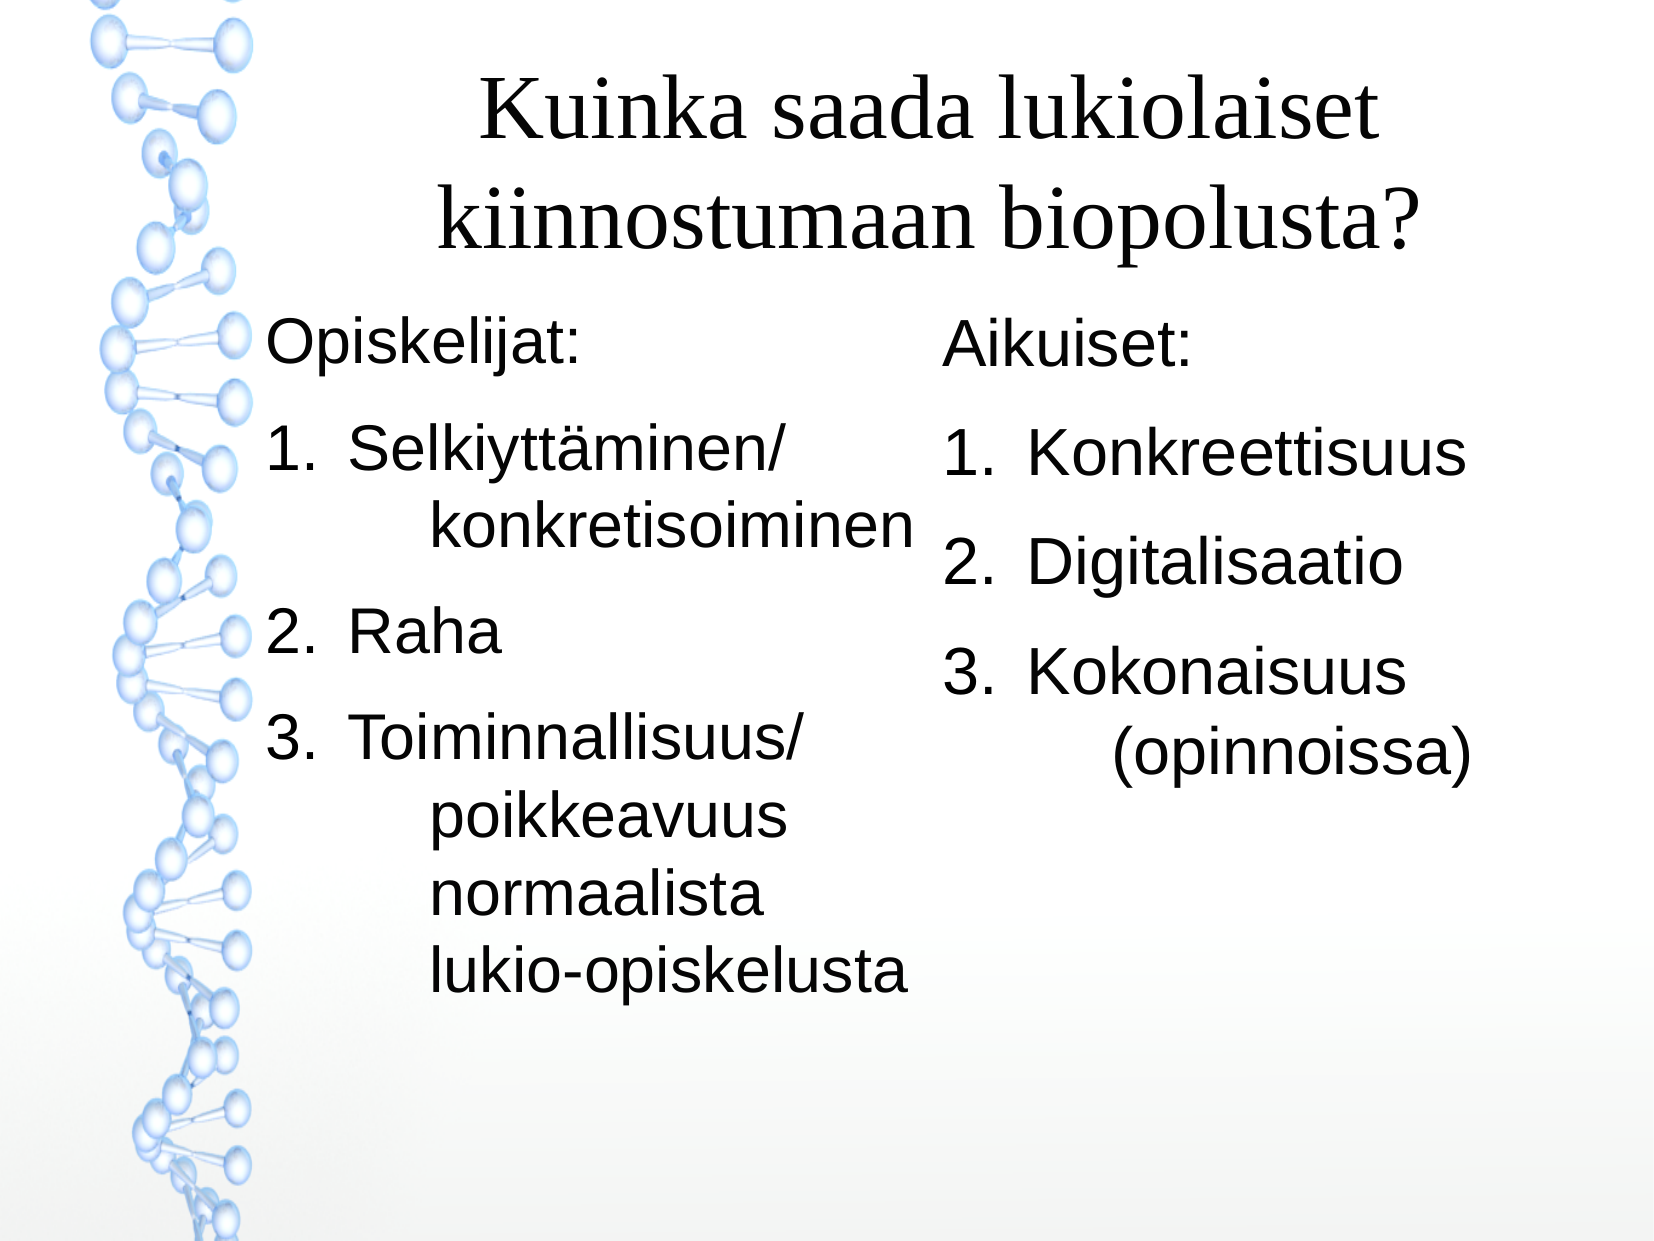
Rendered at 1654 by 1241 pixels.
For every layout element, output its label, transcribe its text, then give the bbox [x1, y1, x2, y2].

title Kuinka saada lukiolaiset kiinnostumaan biopolusta? [265, 47, 1595, 252]
list Opiskelijat: Selkiyttäminen/ konkretisoiminen Raha Toiminnallisuus/ poikkeavuus normaalista lukio-opiskelusta [265, 299, 918, 1019]
list Aikuiset: Konkreettisuus Digitalisaatio Kokonaisuus (opinnoissa) [942, 299, 1595, 1019]
